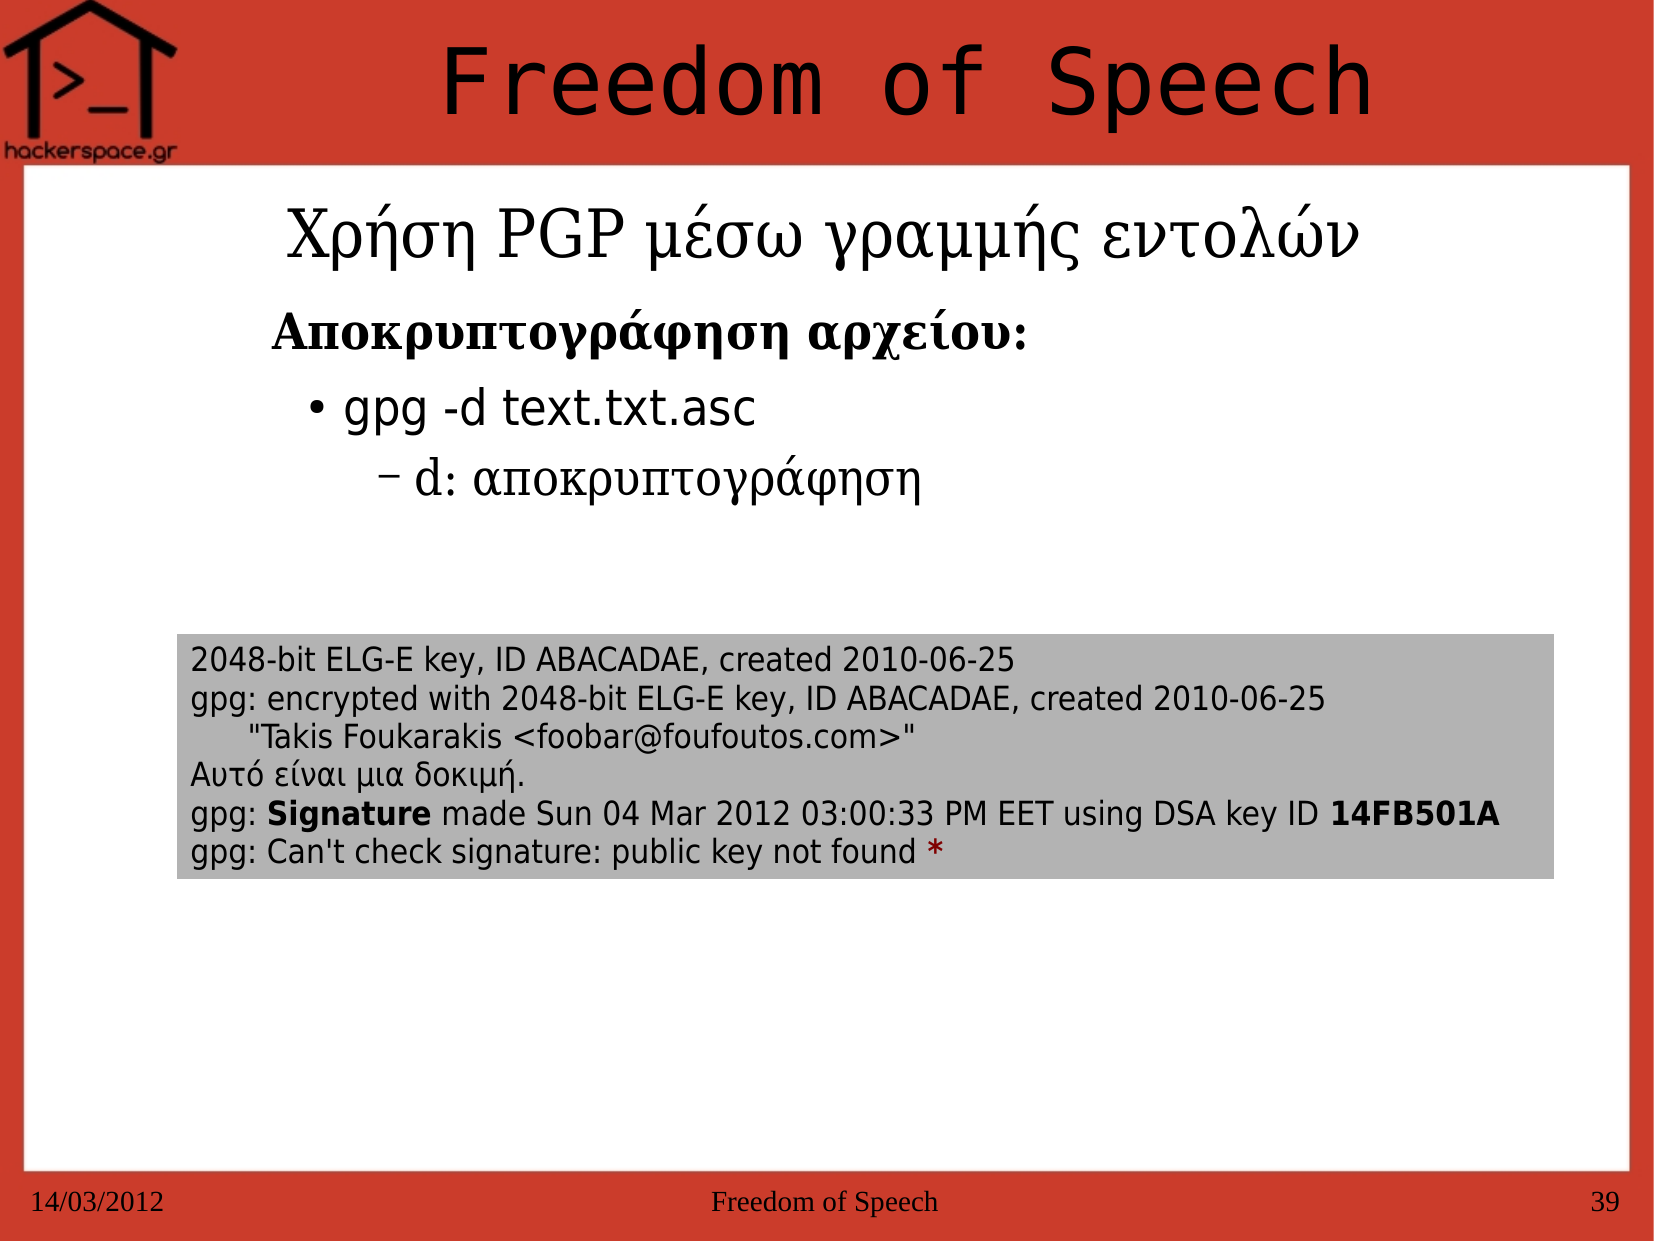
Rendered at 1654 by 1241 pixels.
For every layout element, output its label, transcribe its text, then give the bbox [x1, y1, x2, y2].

picture [0, 0, 1654, 1241]
title Freedom of Speech [195, 15, 1621, 151]
table_header 2048-bit ELG-E key, ID ABACADAE, created 2010-06-25 gpg: encrypted with 2048-bit ELG-E key, ID ABACADAE, created 2010-06-25 "Takis Foukarakis <foobar@foufoutos.com>" Αυτό είναι μια δοκιμή. gpg: Signature made Sun 04 Mar 2012 03:00:33 PM EET using DSA key ID 14FB501A gpg: Can't check signature: public key not found * [177, 634, 1554, 879]
list Χρήση PGP μέσω γραμμής εντολών Αποκρυπτογράφηση αρχείου: gpg -d text.txt.asc d: αποκρυπτογράφηση [60, 195, 1591, 1141]
